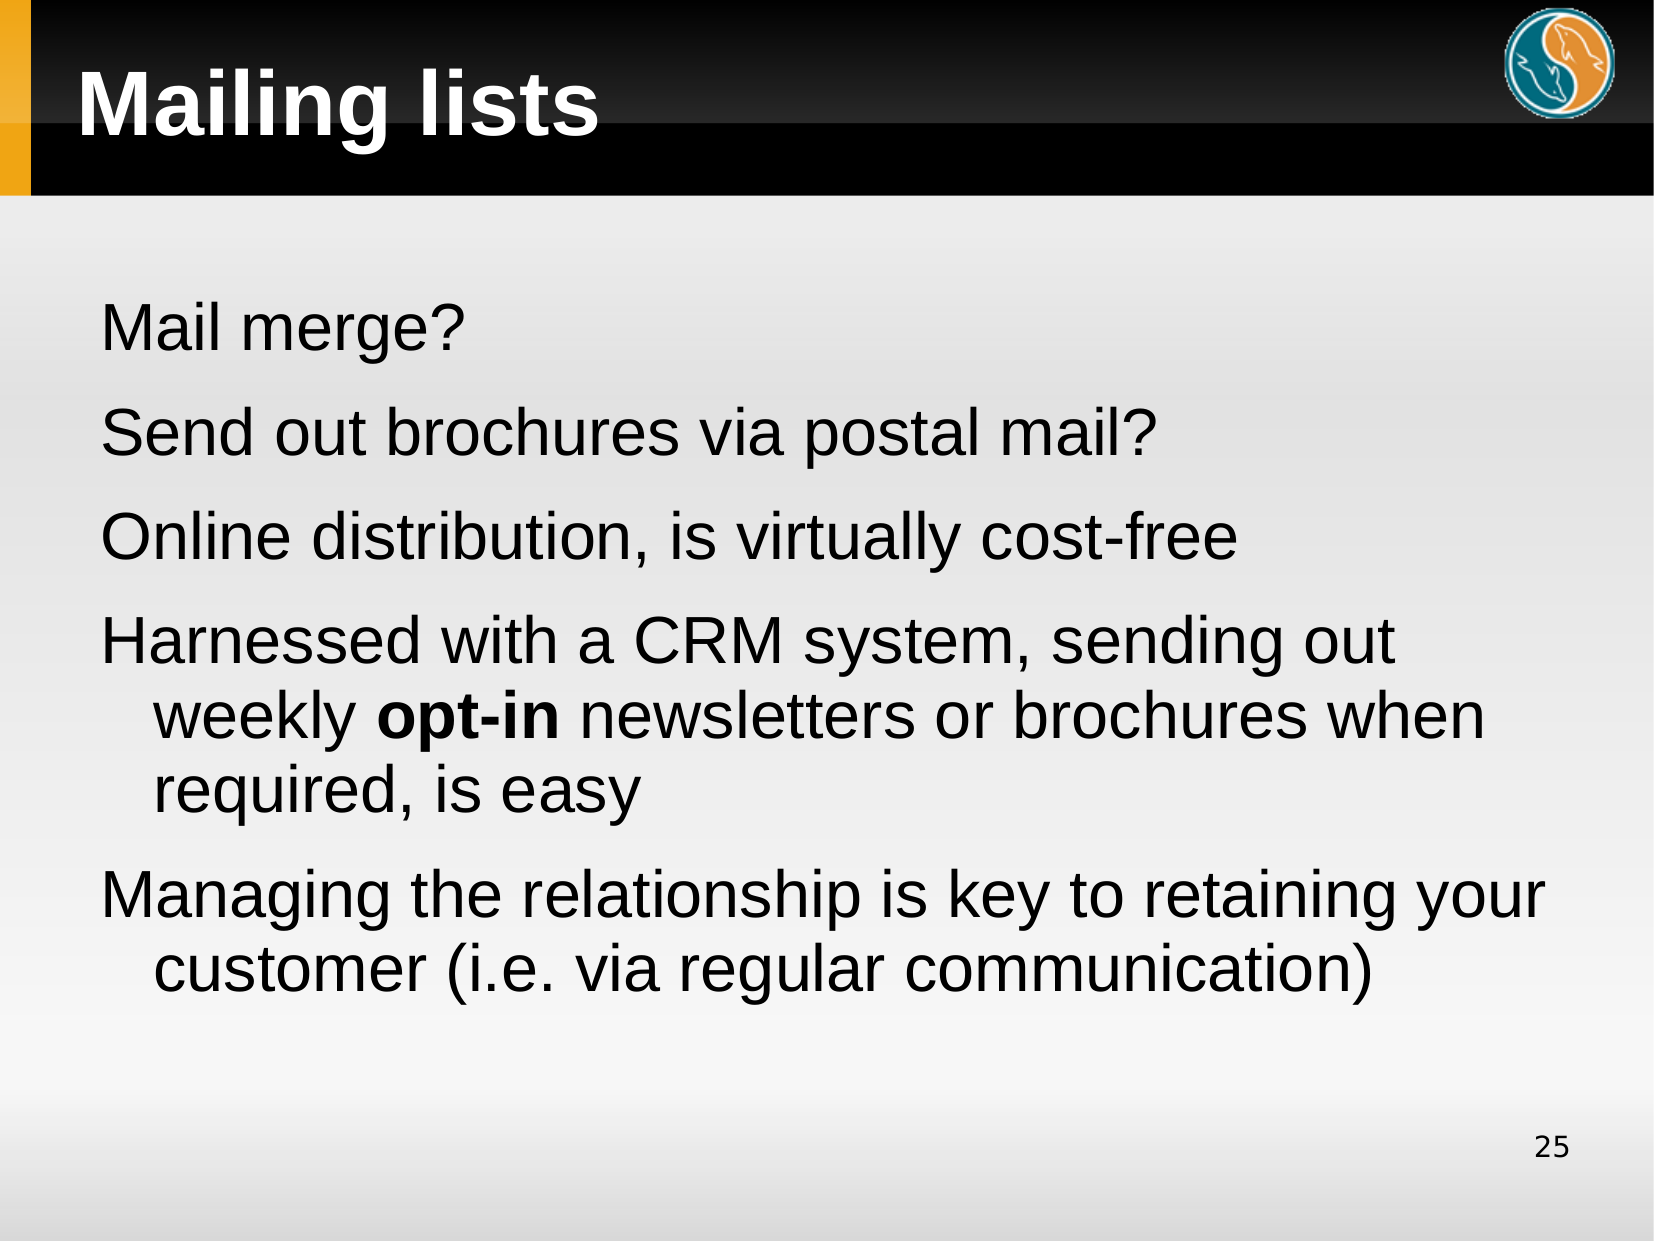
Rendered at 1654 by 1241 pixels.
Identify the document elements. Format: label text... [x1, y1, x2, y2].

list Mail merge? Send out brochures via postal mail? Online distribution, is virtually cost-free Harnessed with a CRM system, sending out weekly opt-in newsletters or brochures when required, is easy Managing the relationship is key to retaining your customer (i.e. via regular communication) [82, 290, 1571, 1094]
title Mailing lists [76, 7, 1565, 200]
picture [0, 0, 1654, 1241]
